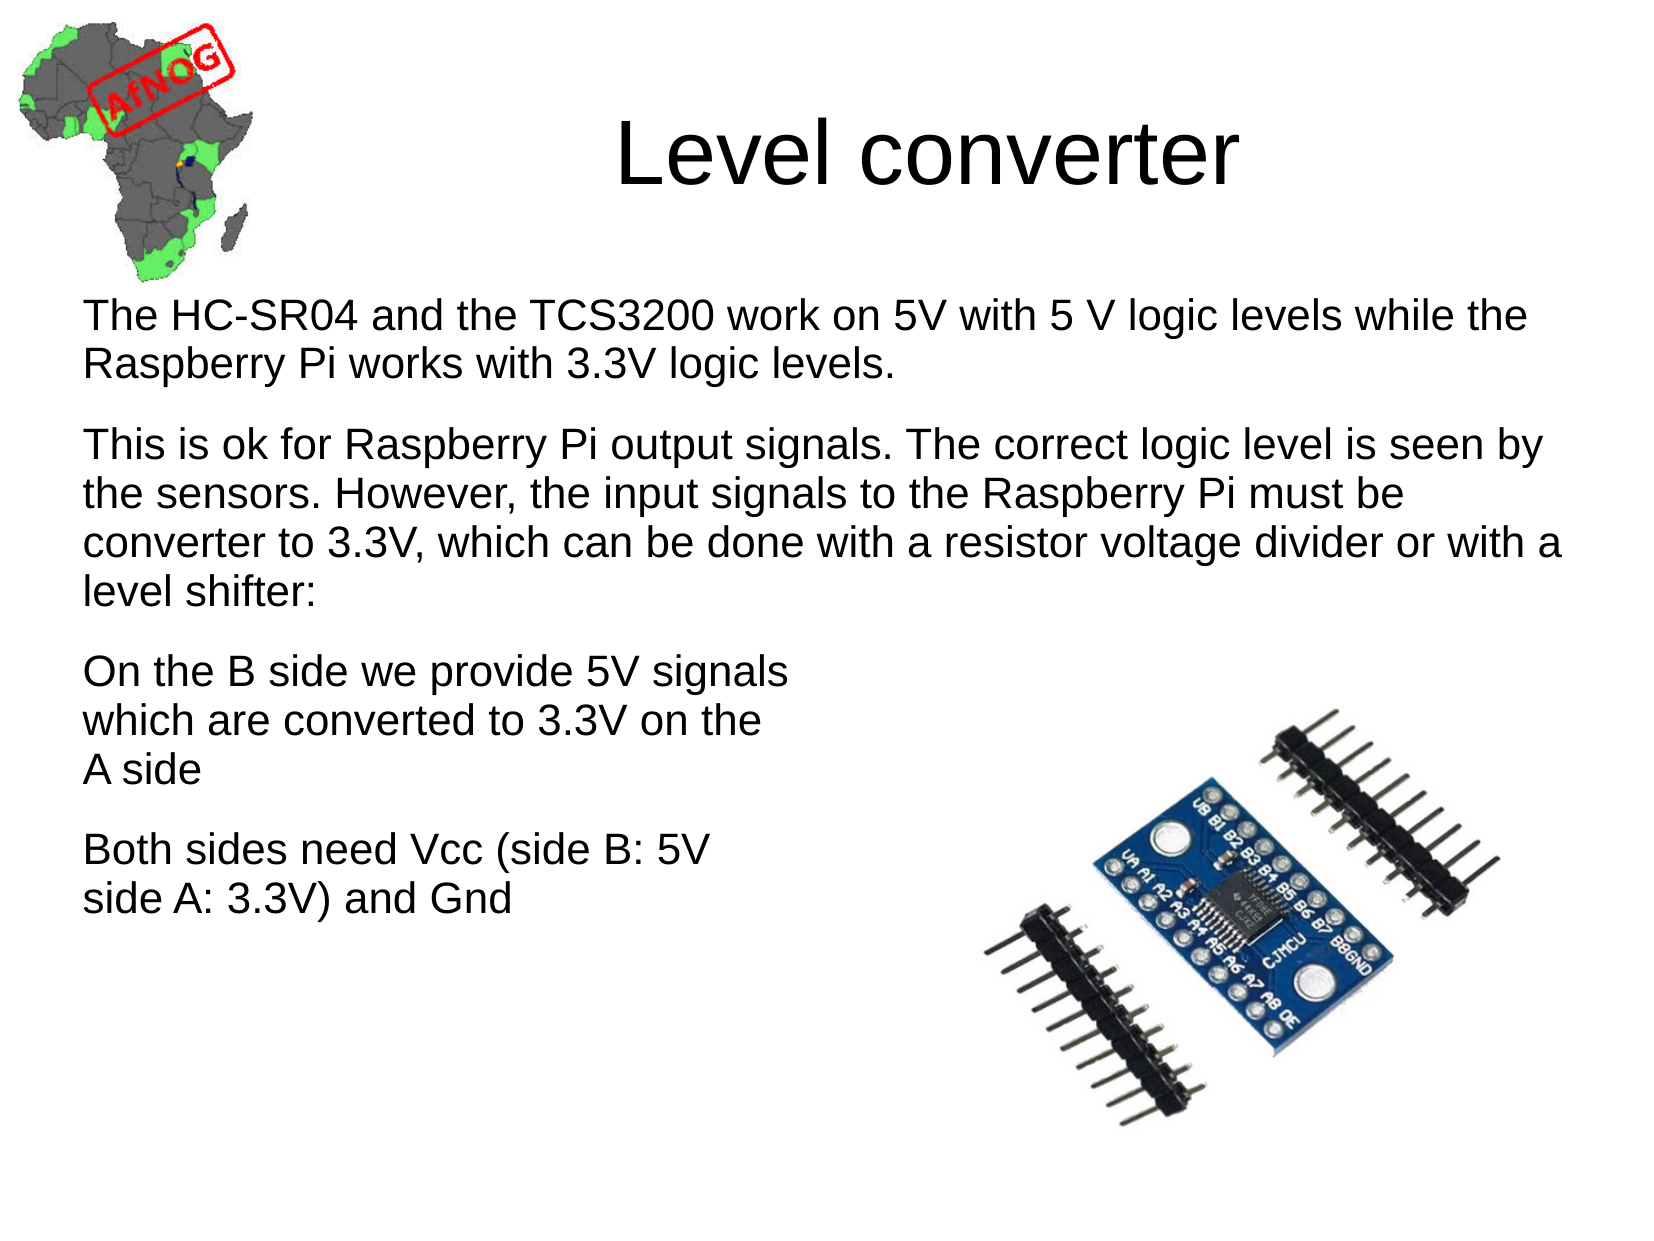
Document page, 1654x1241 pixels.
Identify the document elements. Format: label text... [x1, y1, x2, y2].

picture [9, 0, 259, 291]
picture [947, 674, 1501, 1164]
title Level converter [285, 49, 1571, 257]
list The HC-SR04 and the TCS3200 work on 5V with 5 V logic levels while the Raspberry Pi works with 3.3V logic levels. This is ok for Raspberry Pi output signals. The correct logic level is seen by the sensors. However, the input signals to the Raspberry Pi must be converter to 3.3V, which can be done with a resistor voltage divider or with a level shifter: On the B side we provide 5V signals which are converted to 3.3V on the A side Both sides need Vcc (side B: 5V side A: 3.3V) and Gnd [82, 290, 1571, 1010]
